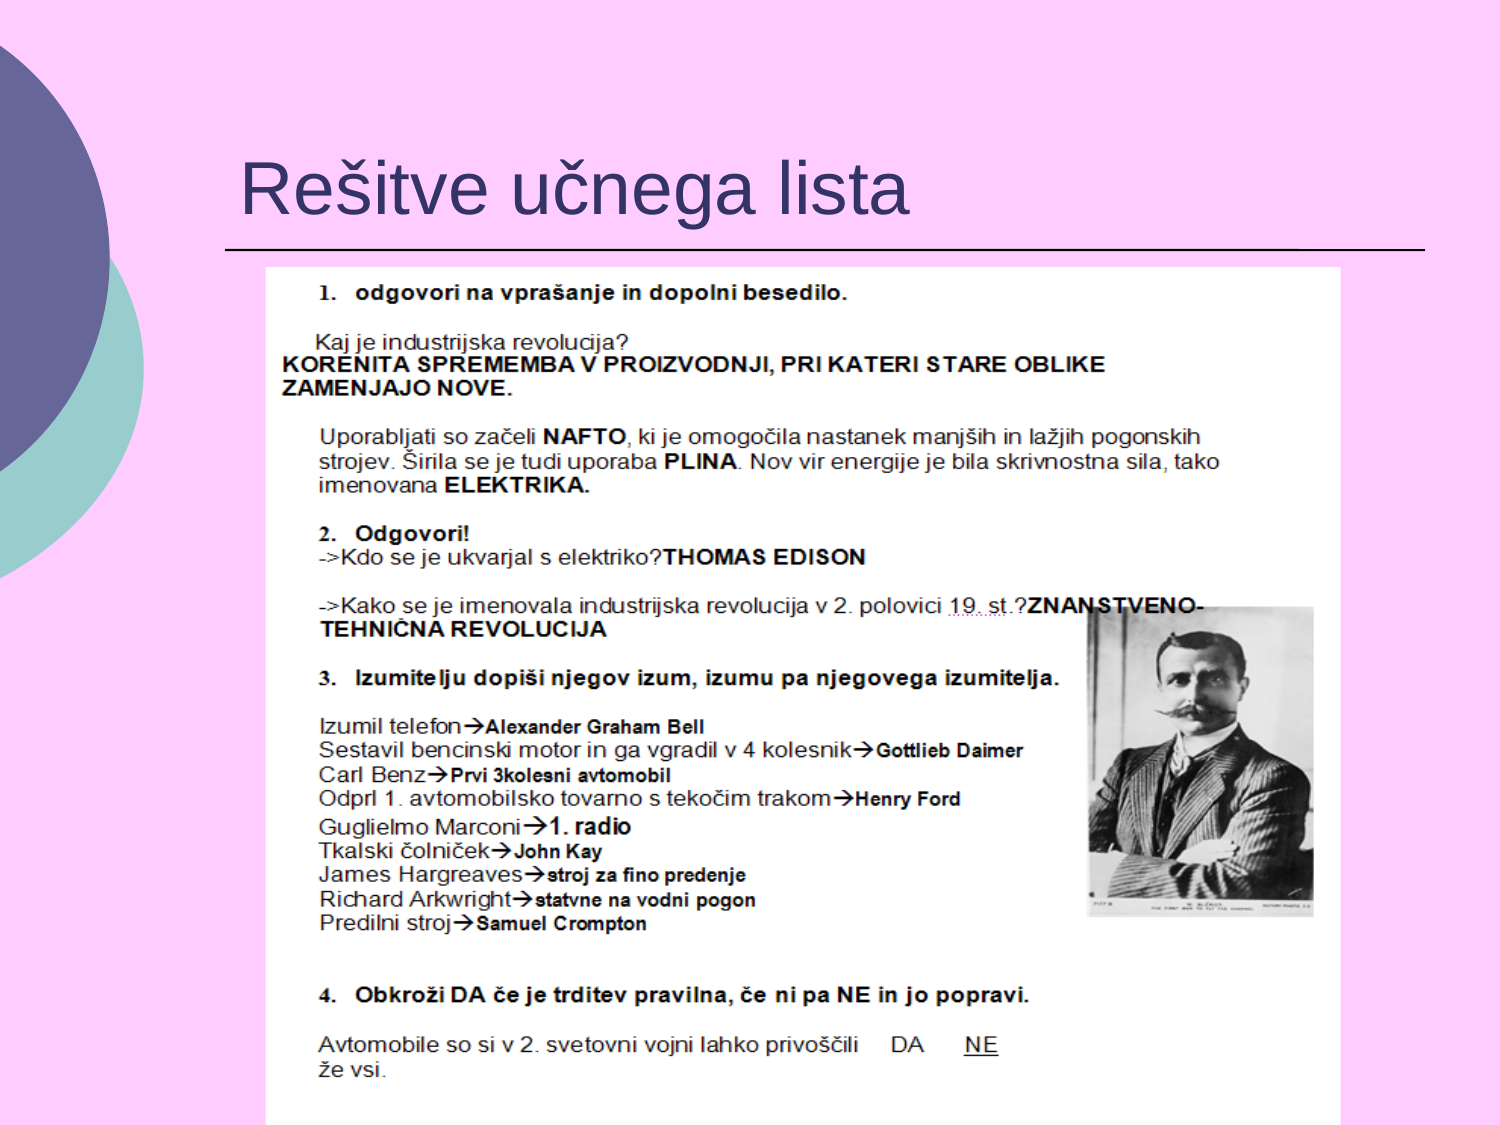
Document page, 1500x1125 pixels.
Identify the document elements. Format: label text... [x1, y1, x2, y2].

title Rešitve učnega lista [224, 49, 1425, 237]
picture [265, 267, 1341, 1125]
